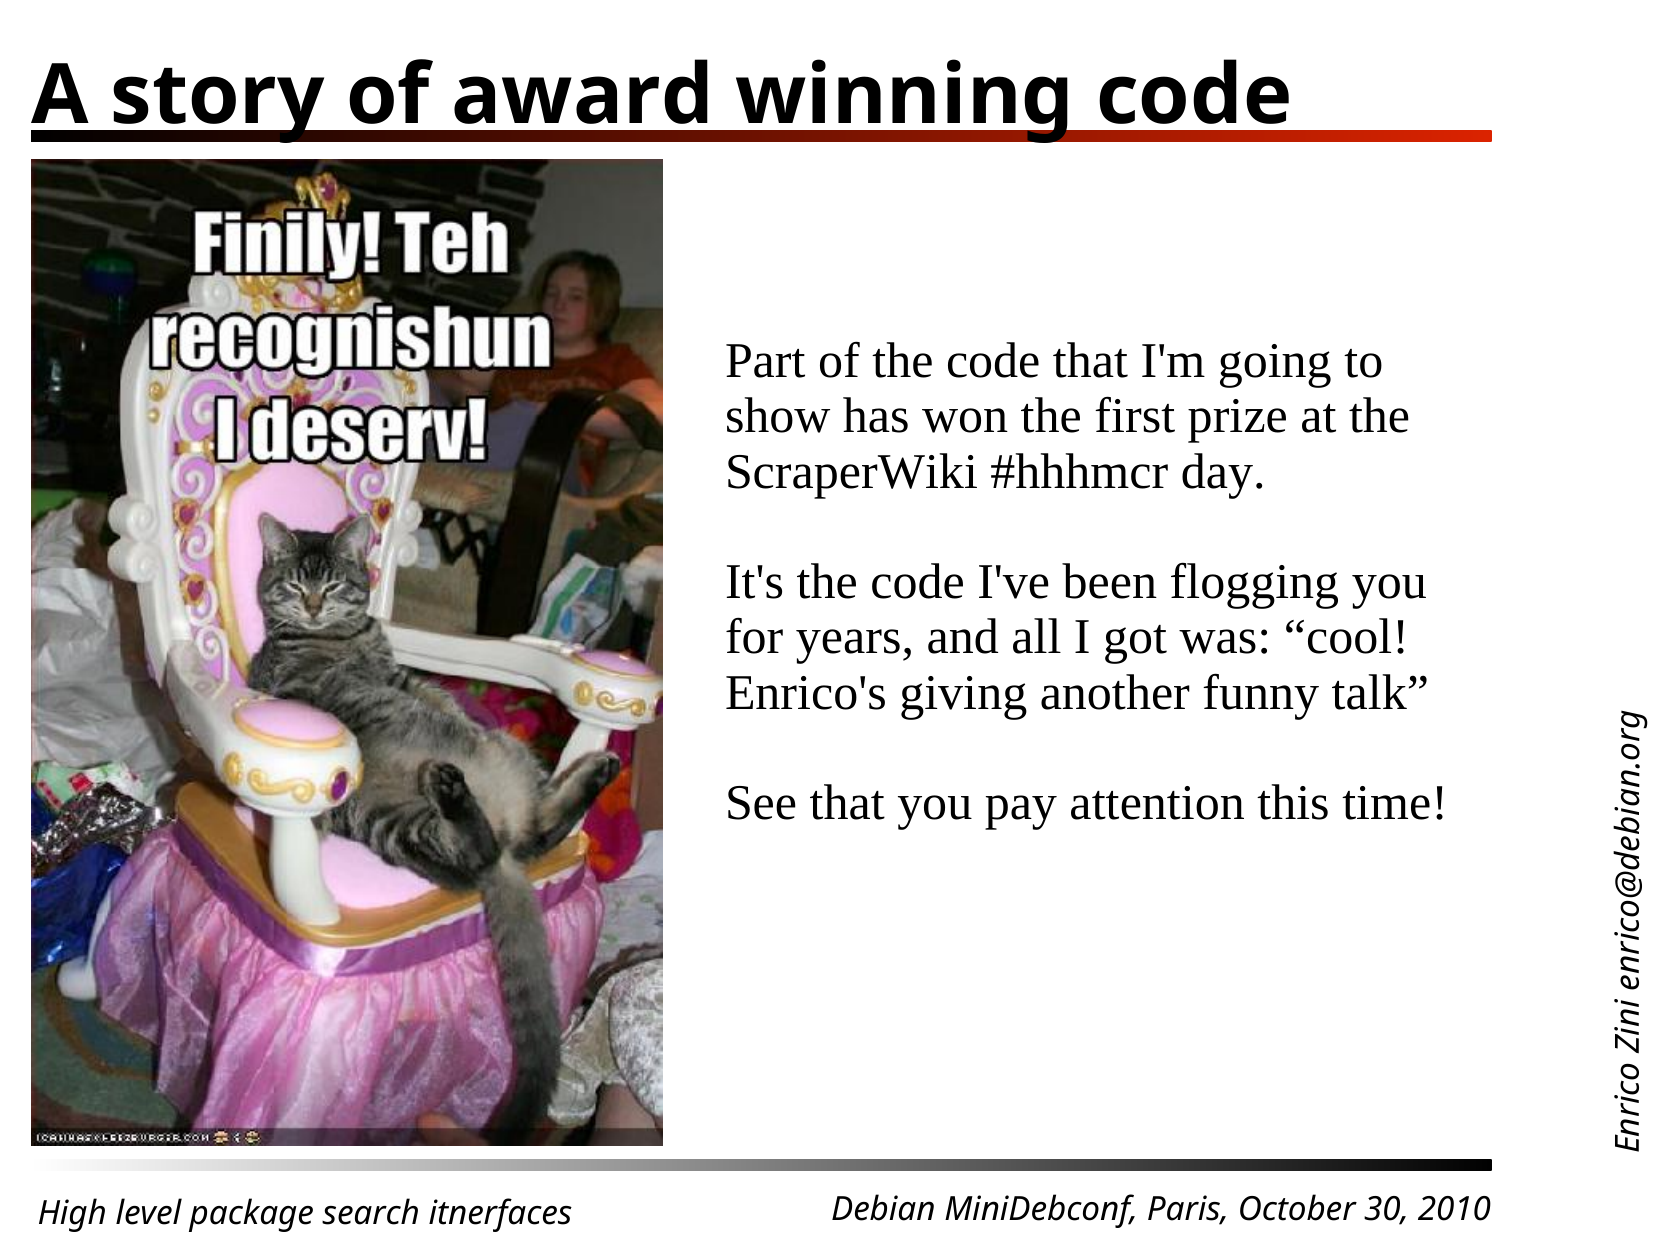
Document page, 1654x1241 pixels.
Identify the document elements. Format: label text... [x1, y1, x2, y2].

picture [31, 159, 663, 1146]
text_box Part of the code that I'm going to show has won the first prize at the ScraperWiki #hhhmcr day. It's the code I've been flogging you for years, and all I got was: “cool! Enrico's giving another funny talk” See that you pay attention this time! [724, 333, 1468, 831]
text_box A story of award winning code [31, 34, 1438, 168]
